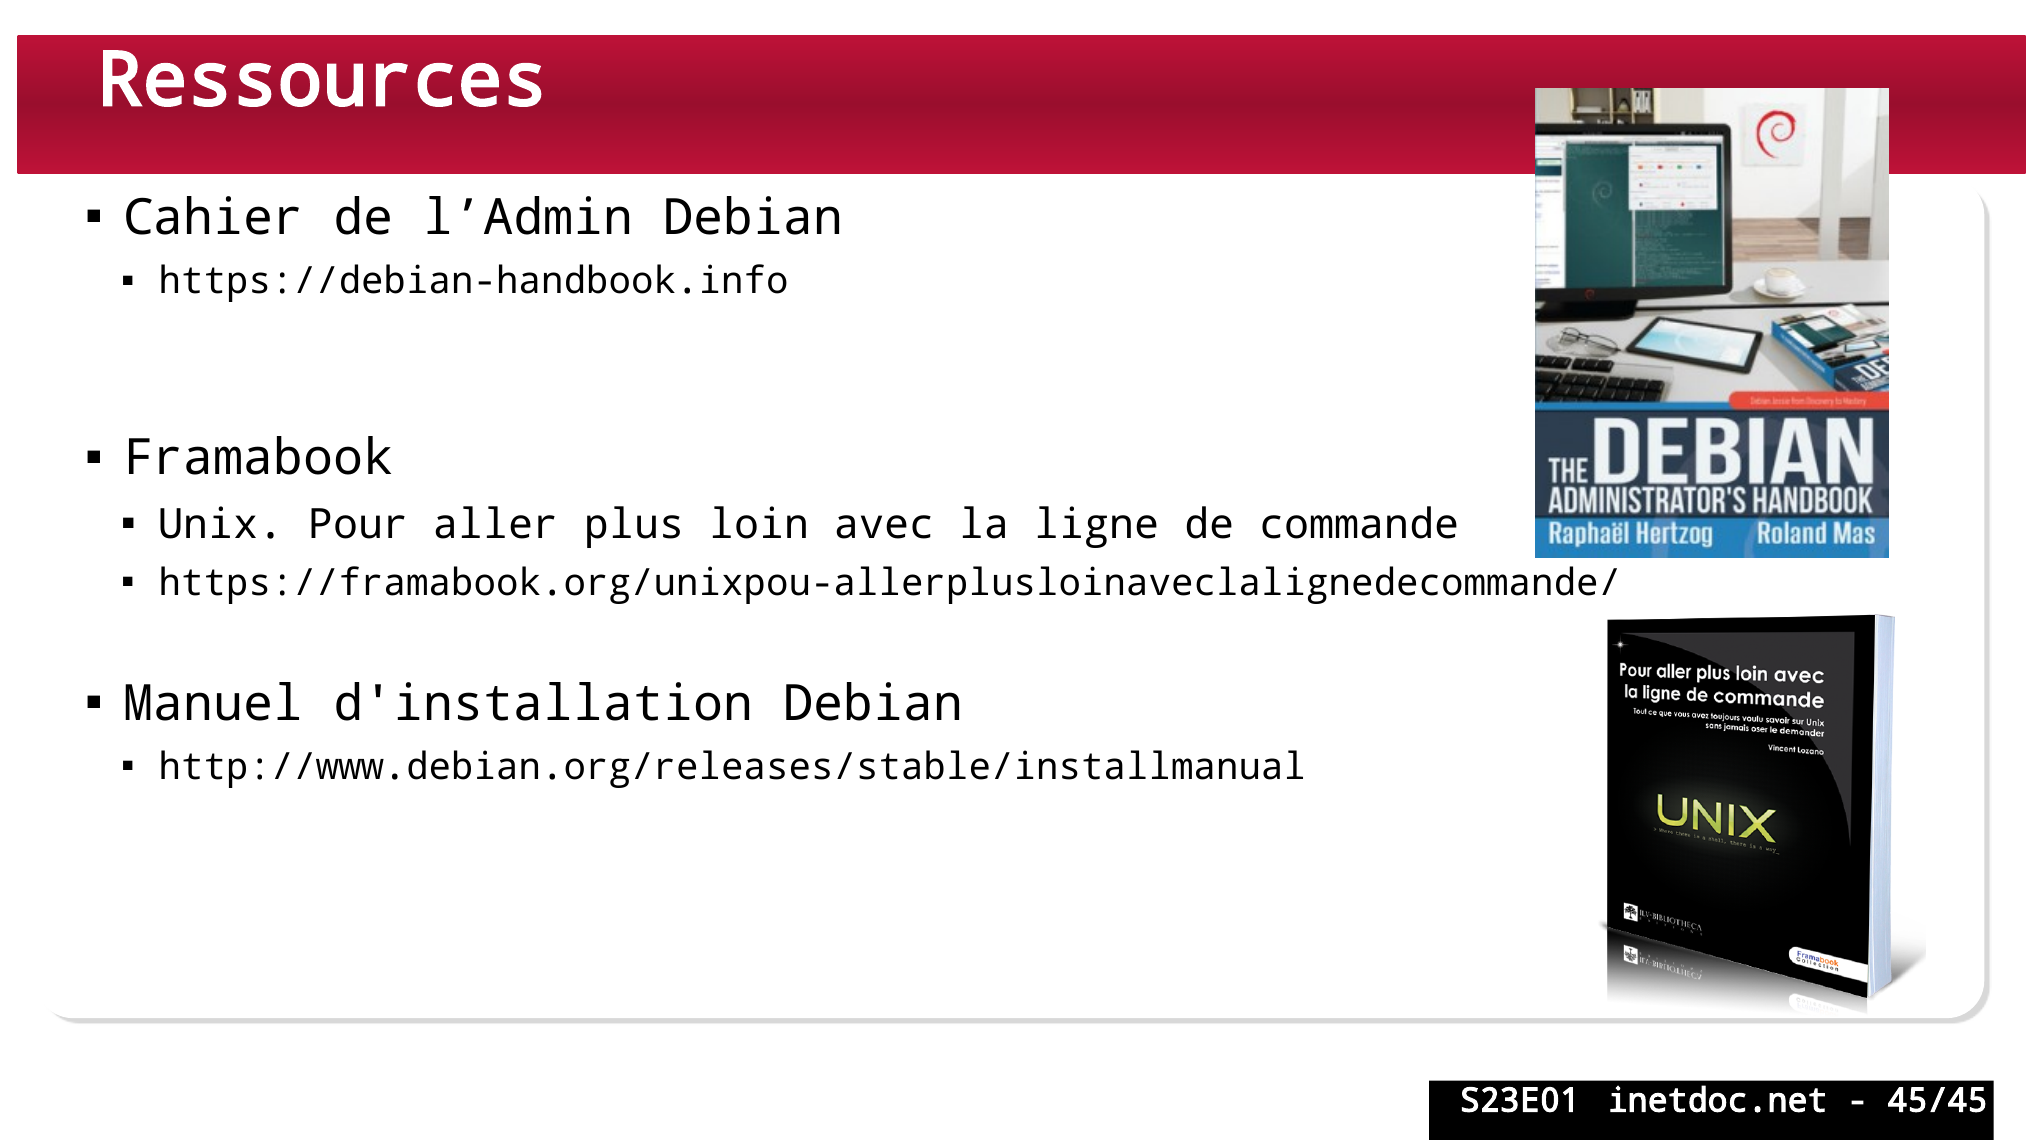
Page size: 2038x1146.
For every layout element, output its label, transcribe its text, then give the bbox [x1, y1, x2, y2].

text_box Ressources [17, 35, 2026, 174]
text_box Cahier de l’Admin Debian https://debian-handbook.info Framabook Unix. Pour aller plus loin avec la ligne de commande https://framabook.org/unixpou-allerplusloinaveclalignedecommande/ Manuel d'installation Debian http://www.debian.org/releases/stable/installmanual [35, 177, 1985, 1019]
picture [1582, 602, 1926, 1023]
picture [1535, 88, 1889, 558]
text_box S23E01 inetdoc.net - <numéro>/45 [1429, 1080, 1994, 1140]
